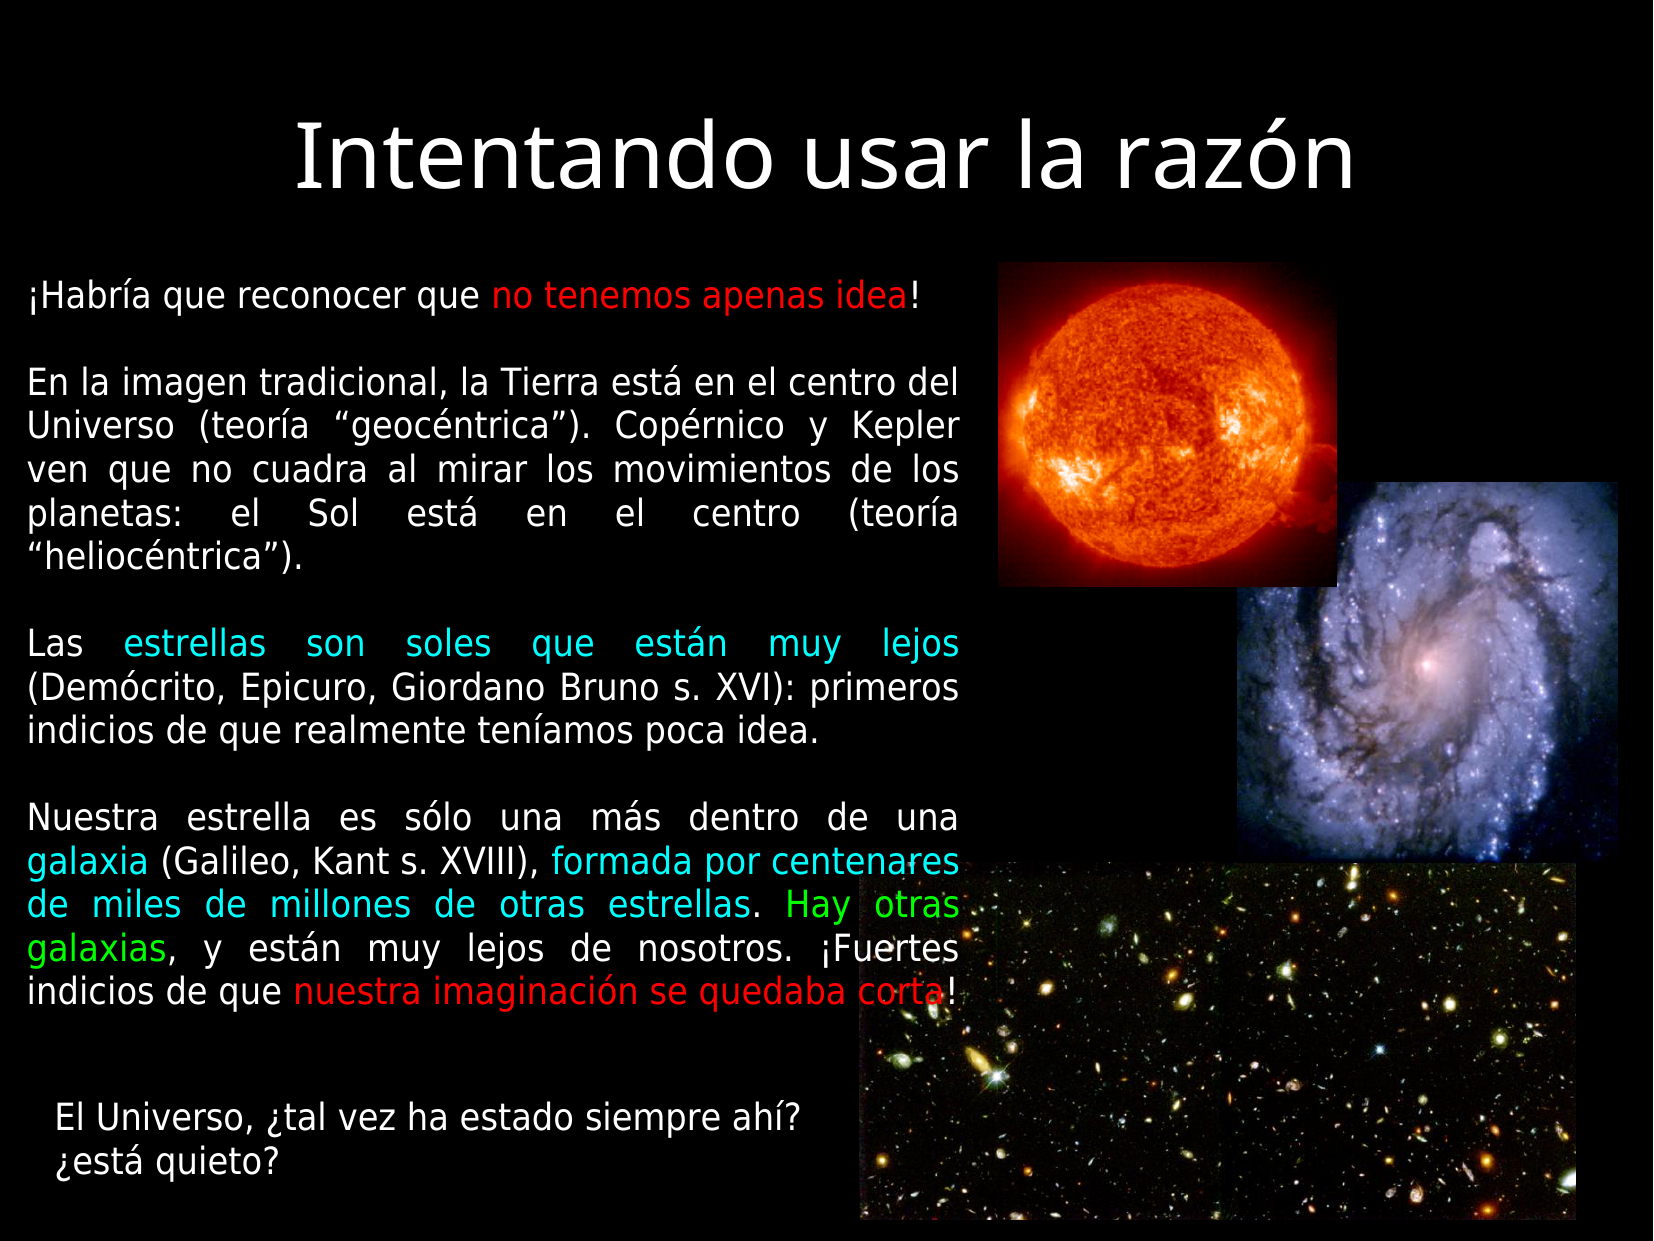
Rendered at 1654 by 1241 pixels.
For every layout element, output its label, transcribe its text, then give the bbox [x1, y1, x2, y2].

picture [859, 262, 1618, 1220]
title Intentando usar la razón [82, 49, 1571, 257]
text_box ¡Habría que reconocer que no tenemos apenas idea! En la imagen tradicional, la Tierra está en el centro del Universo (teoría “geocéntrica”). Copérnico y Kepler ven que no cuadra al mirar los movimientos de los planetas: el Sol está en el centro (teoría “heliocéntrica”). Las estrellas son soles que están muy lejos (Demócrito, Epicuro, Giordano Bruno s. XVI): primeros indicios de que realmente teníamos poca idea. Nuestra estrella es sólo una más dentro de una galaxia (Galileo, Kant s. XVIII), formada por centenares de miles de millones de otras estrellas. Hay otras galaxias, y están muy lejos de nosotros. ¡Fuertes indicios de que nuestra imaginación se quedaba corta! [11, 266, 976, 978]
text_box El Universo, ¿tal vez ha estado siempre ahí? ¿está quieto? [39, 1088, 895, 1191]
